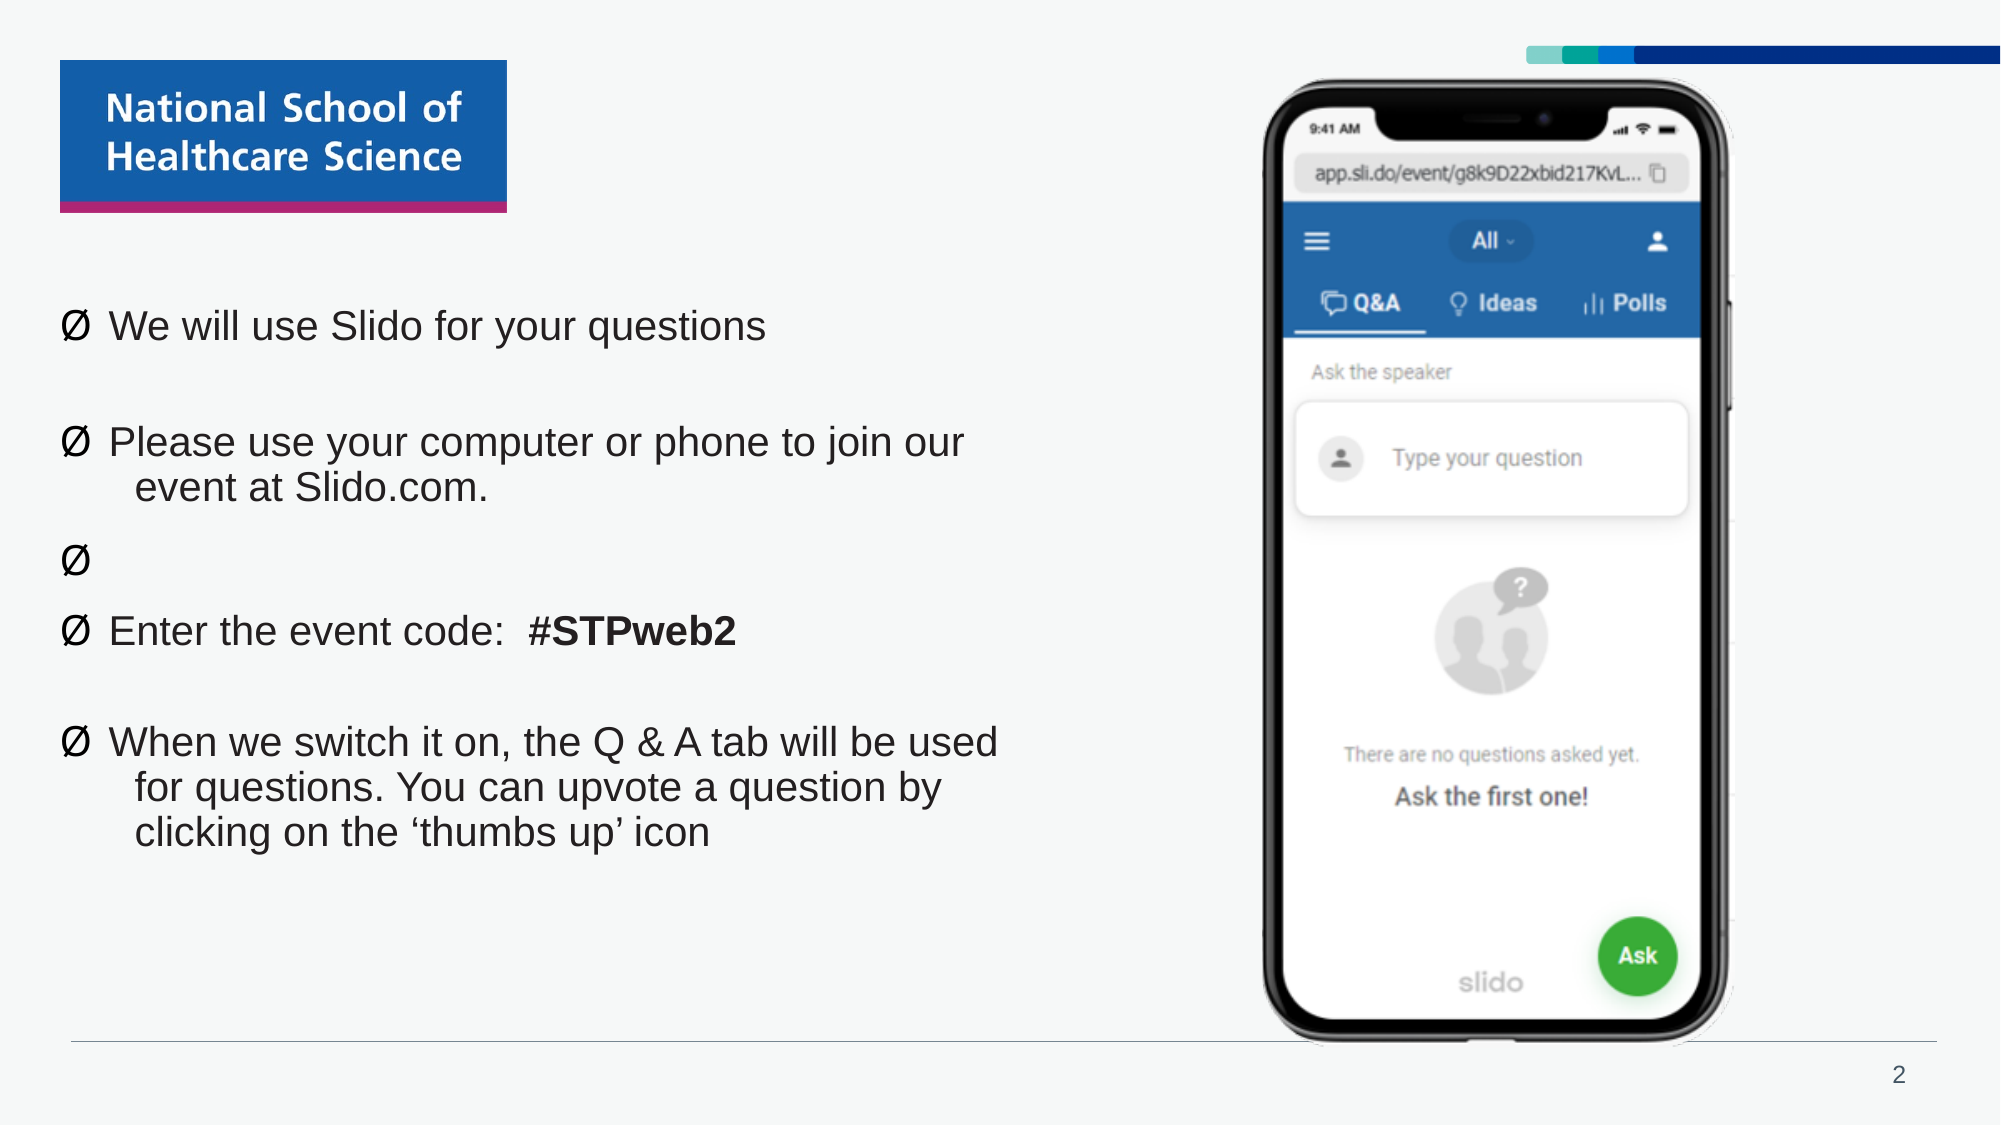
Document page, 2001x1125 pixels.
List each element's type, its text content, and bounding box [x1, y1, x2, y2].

picture [1262, 77, 1735, 1048]
picture [60, 60, 507, 213]
text_box We will use Slido for your questions Please use your computer or phone to join our event at Slido.com. Enter the event code: #STPweb2 When we switch it on, the Q & A tab will be used for questions. You can upvote a question by clicking on the ‘thumbs up’ icon [44, 296, 1054, 871]
